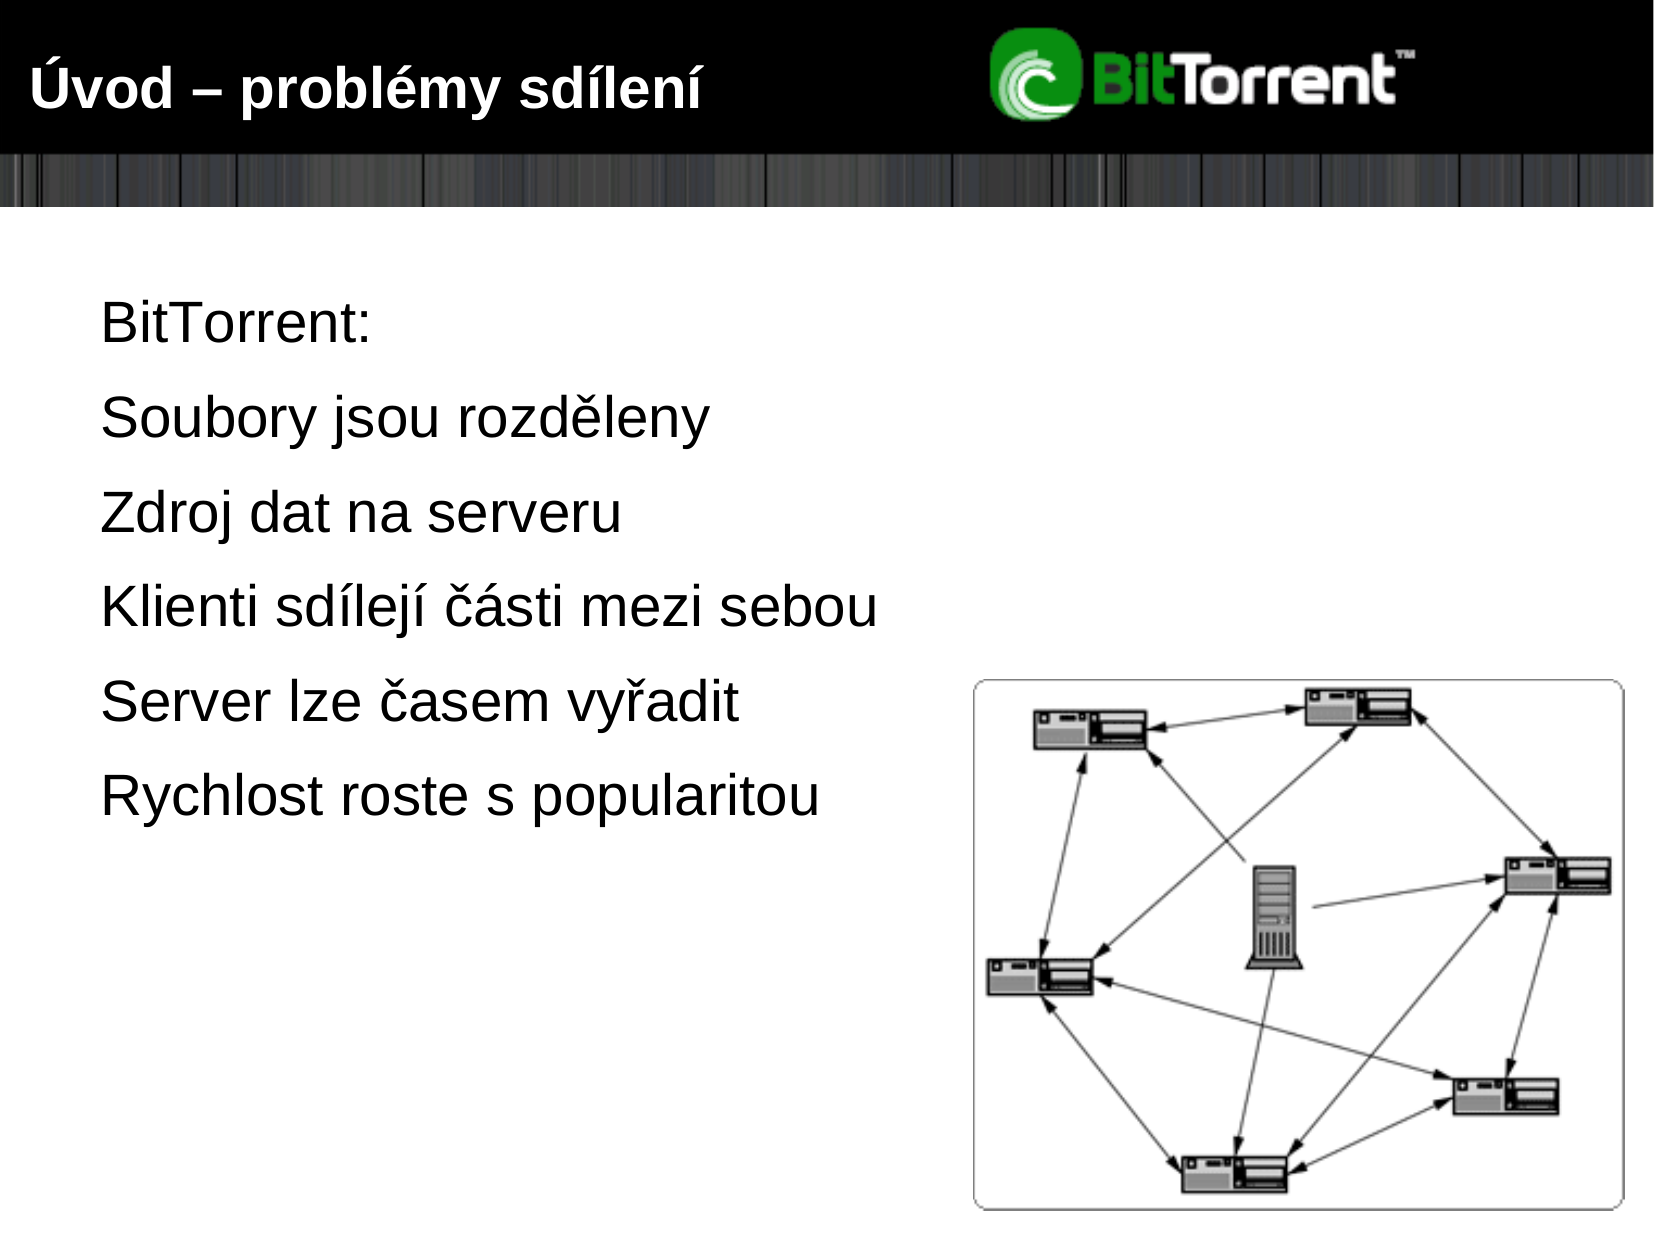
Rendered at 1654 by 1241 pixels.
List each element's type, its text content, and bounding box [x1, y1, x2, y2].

list BitTorrent: Soubory jsou rozděleny Zdroj dat na serveru Klienti sdílejí části mezi sebou Server lze časem vyřadit Rychlost roste s popularitou [82, 290, 1571, 1094]
picture [973, 679, 1625, 1211]
picture [0, 0, 1654, 207]
title Úvod – problémy sdílení [29, 0, 1518, 178]
